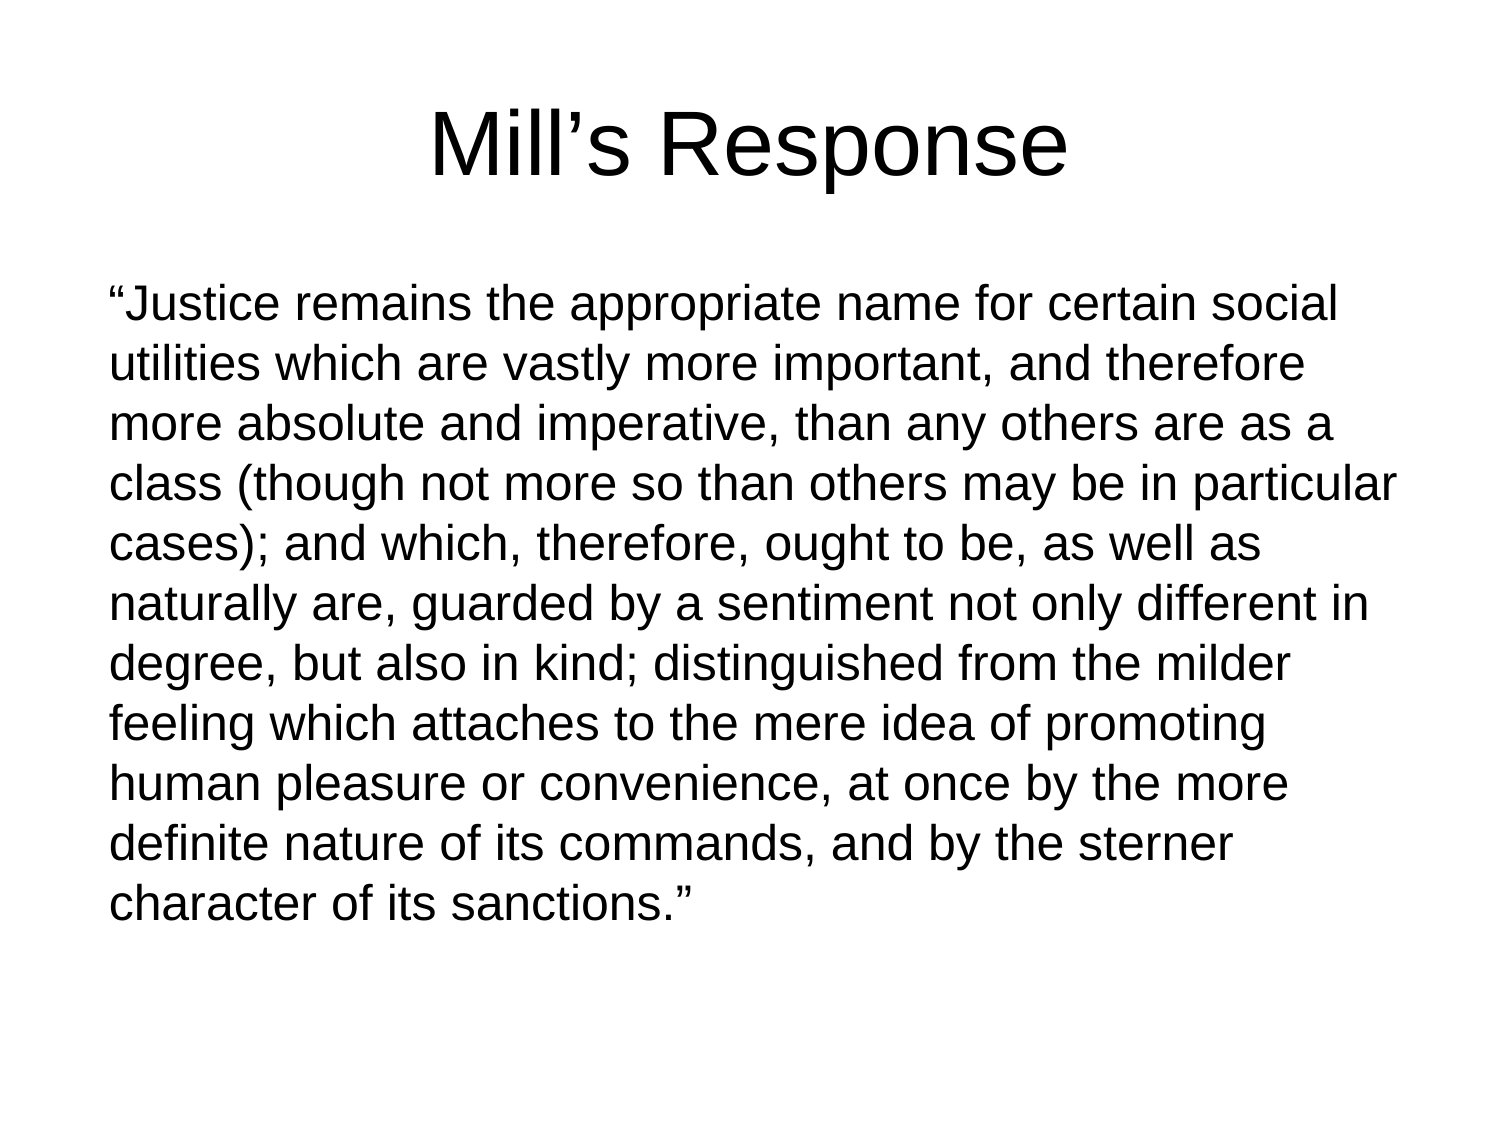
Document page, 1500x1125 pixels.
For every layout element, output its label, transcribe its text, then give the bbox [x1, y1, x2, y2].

title Mill’s Response [75, 45, 1426, 233]
list “Justice remains the appropriate name for certain social utilities which are vastly more important, and therefore more absolute and imperative, than any others are as a class (though not more so than others may be in particular cases); and which, therefore, ought to be, as well as naturally are, guarded by a sentiment not only different in degree, but also in kind; distinguished from the milder feeling which attaches to the mere idea of promoting human pleasure or convenience, at once by the more definite nature of its commands, and by the sterner character of its sanctions.” [37, 262, 1425, 1006]
